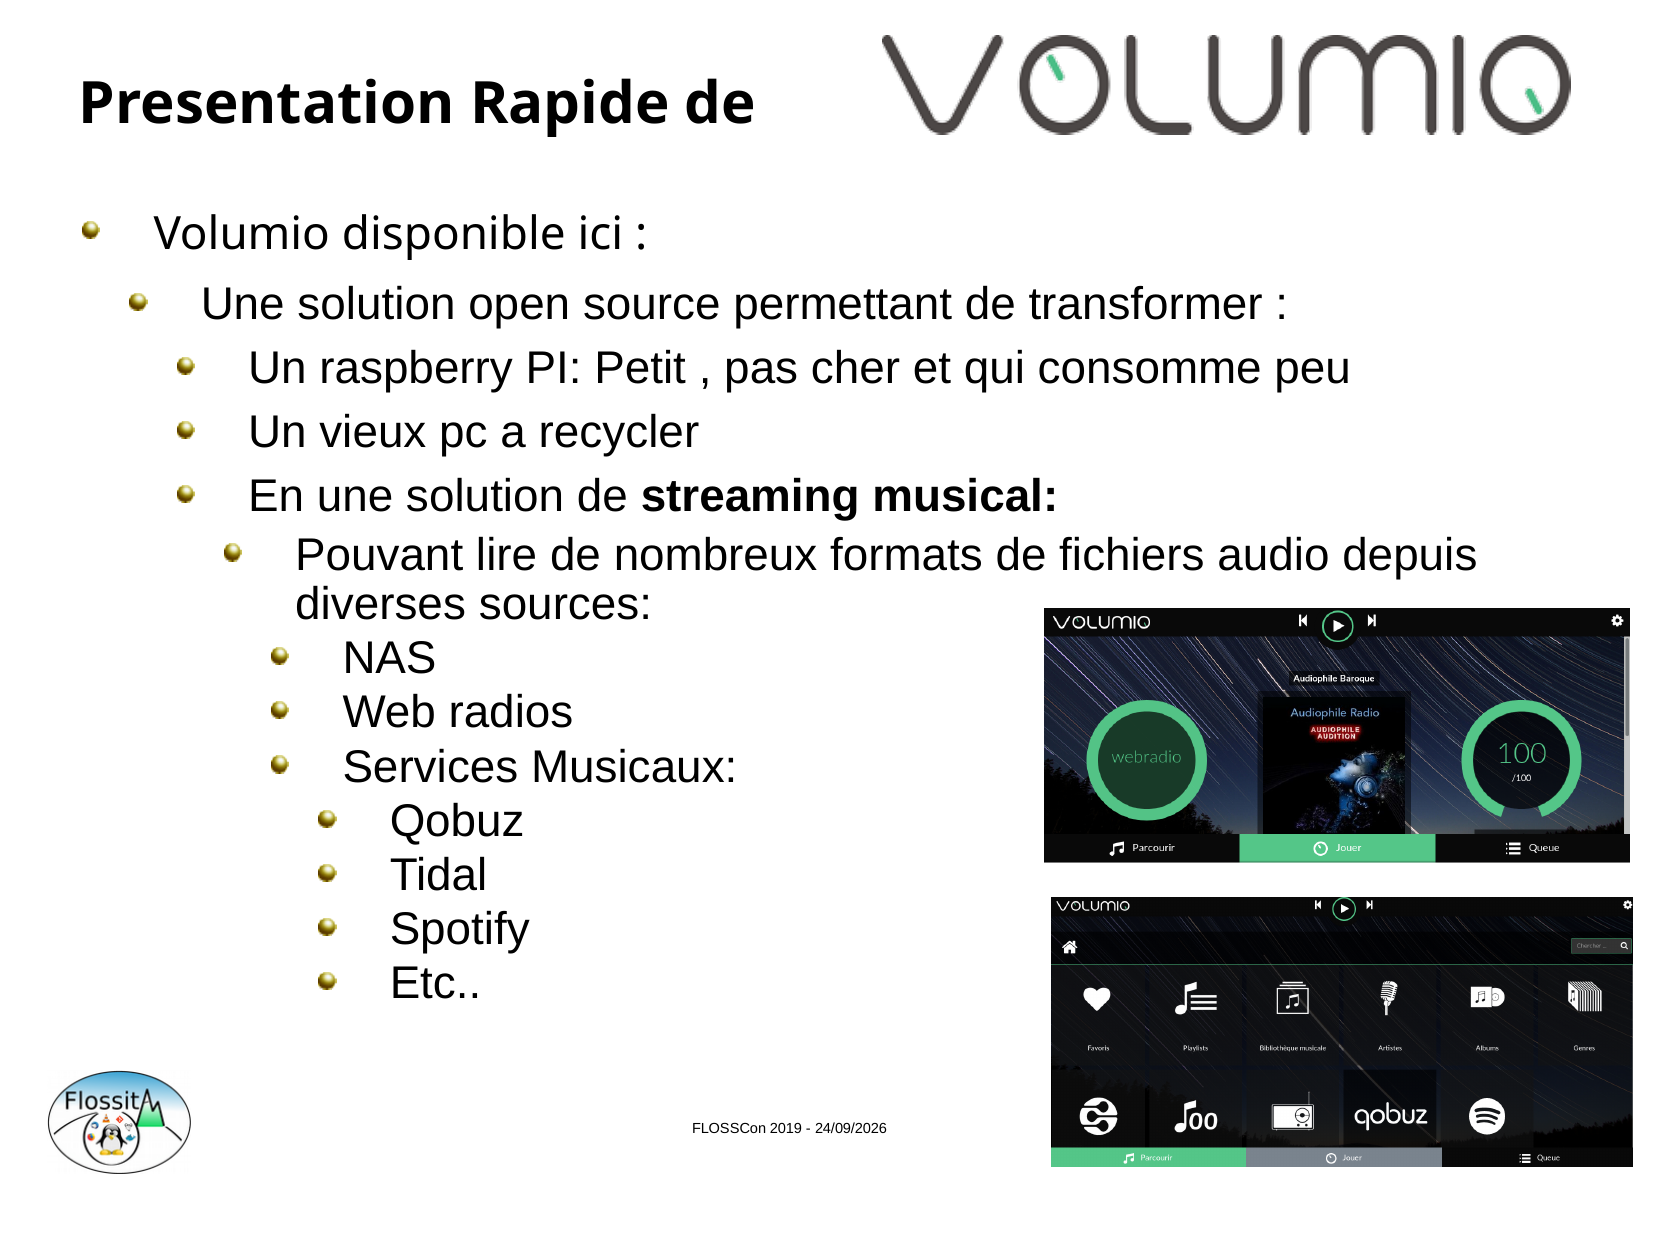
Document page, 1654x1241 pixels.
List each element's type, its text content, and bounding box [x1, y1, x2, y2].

title Presentation Rapide de [63, 57, 1311, 183]
picture [882, 35, 1571, 135]
picture [47, 1070, 70, 1174]
list Volumio disponible ici : Une solution open source permettant de transformer : Un raspberry PI: Petit , pas cher et qui consomme peu Un vieux pc a recycler En une solution de streaming musical: Pouvant lire de nombreux formats de fichiers audio depuis diverses sources: NAS Web radios Services Musicaux: Qobuz Tidal Spotify Etc.. [70, 204, 1614, 1241]
picture [1044, 608, 1630, 863]
picture [1051, 897, 1633, 1167]
